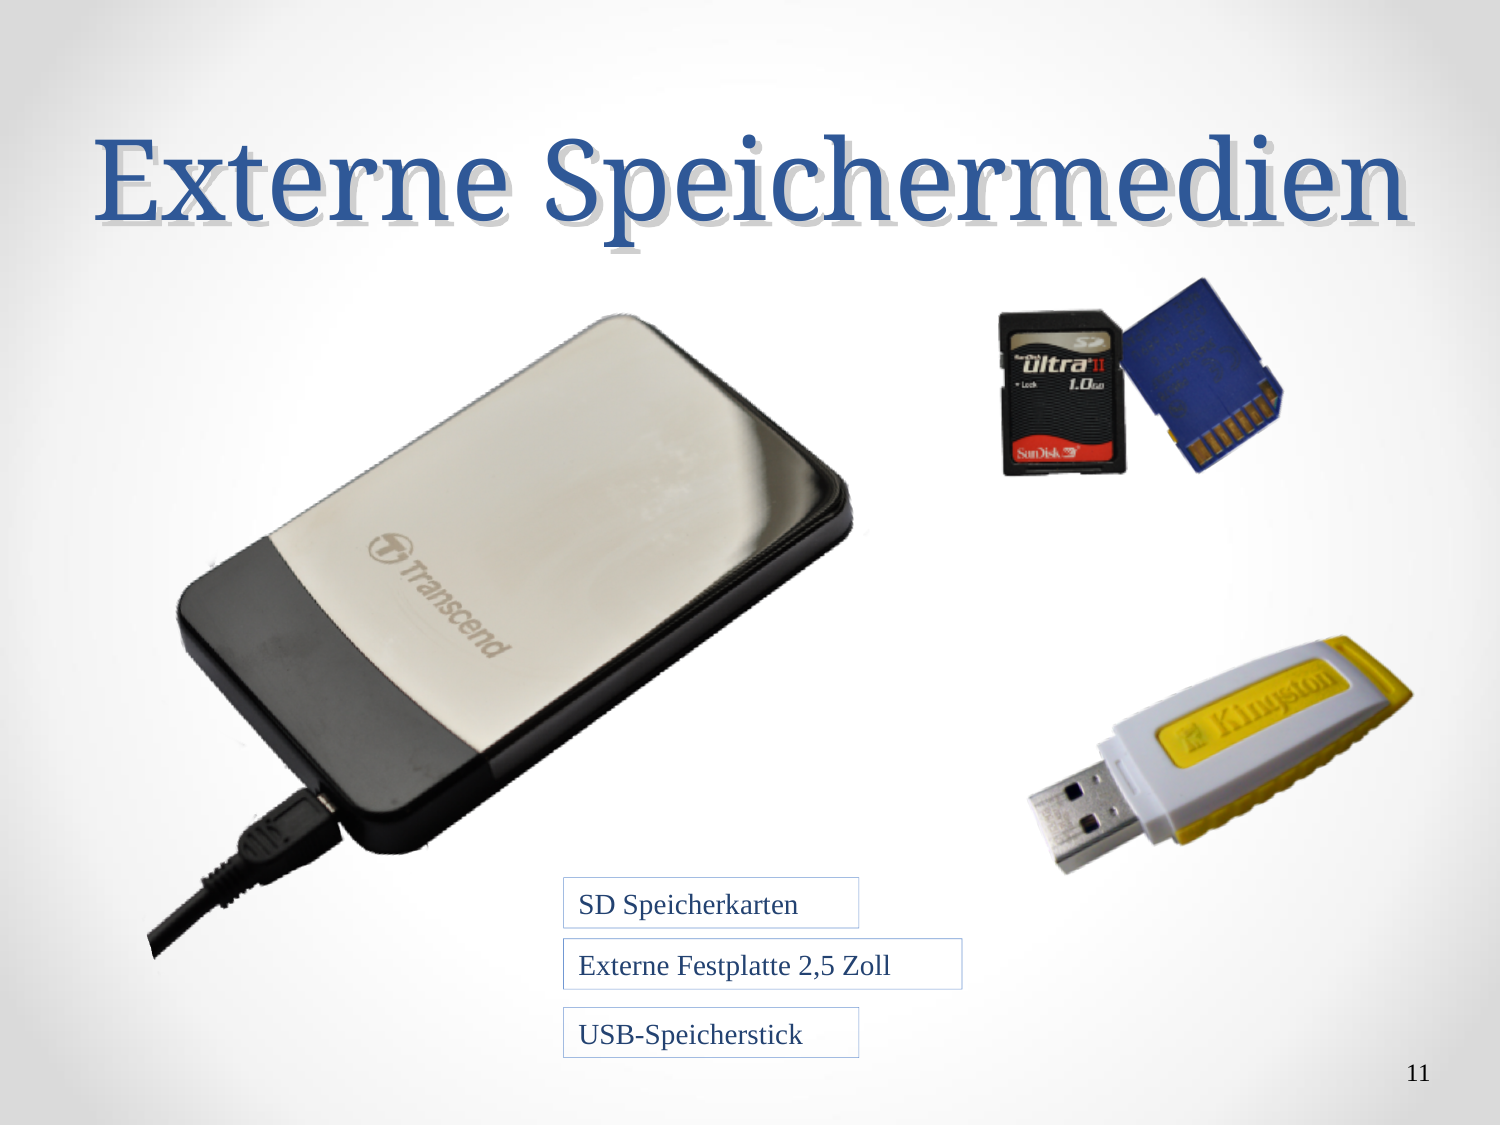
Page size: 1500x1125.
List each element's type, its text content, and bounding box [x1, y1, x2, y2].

text_box <Foliennummer> [1401, 1042, 1494, 1103]
text_box USB-Speicherstick [563, 1007, 859, 1058]
title Externe Speichermedien [76, 114, 1427, 251]
picture [0, 0, 1500, 1125]
text_box Externe Festplatte 2,5 Zoll [563, 938, 963, 990]
text_box SD Speicherkarten [563, 877, 859, 928]
